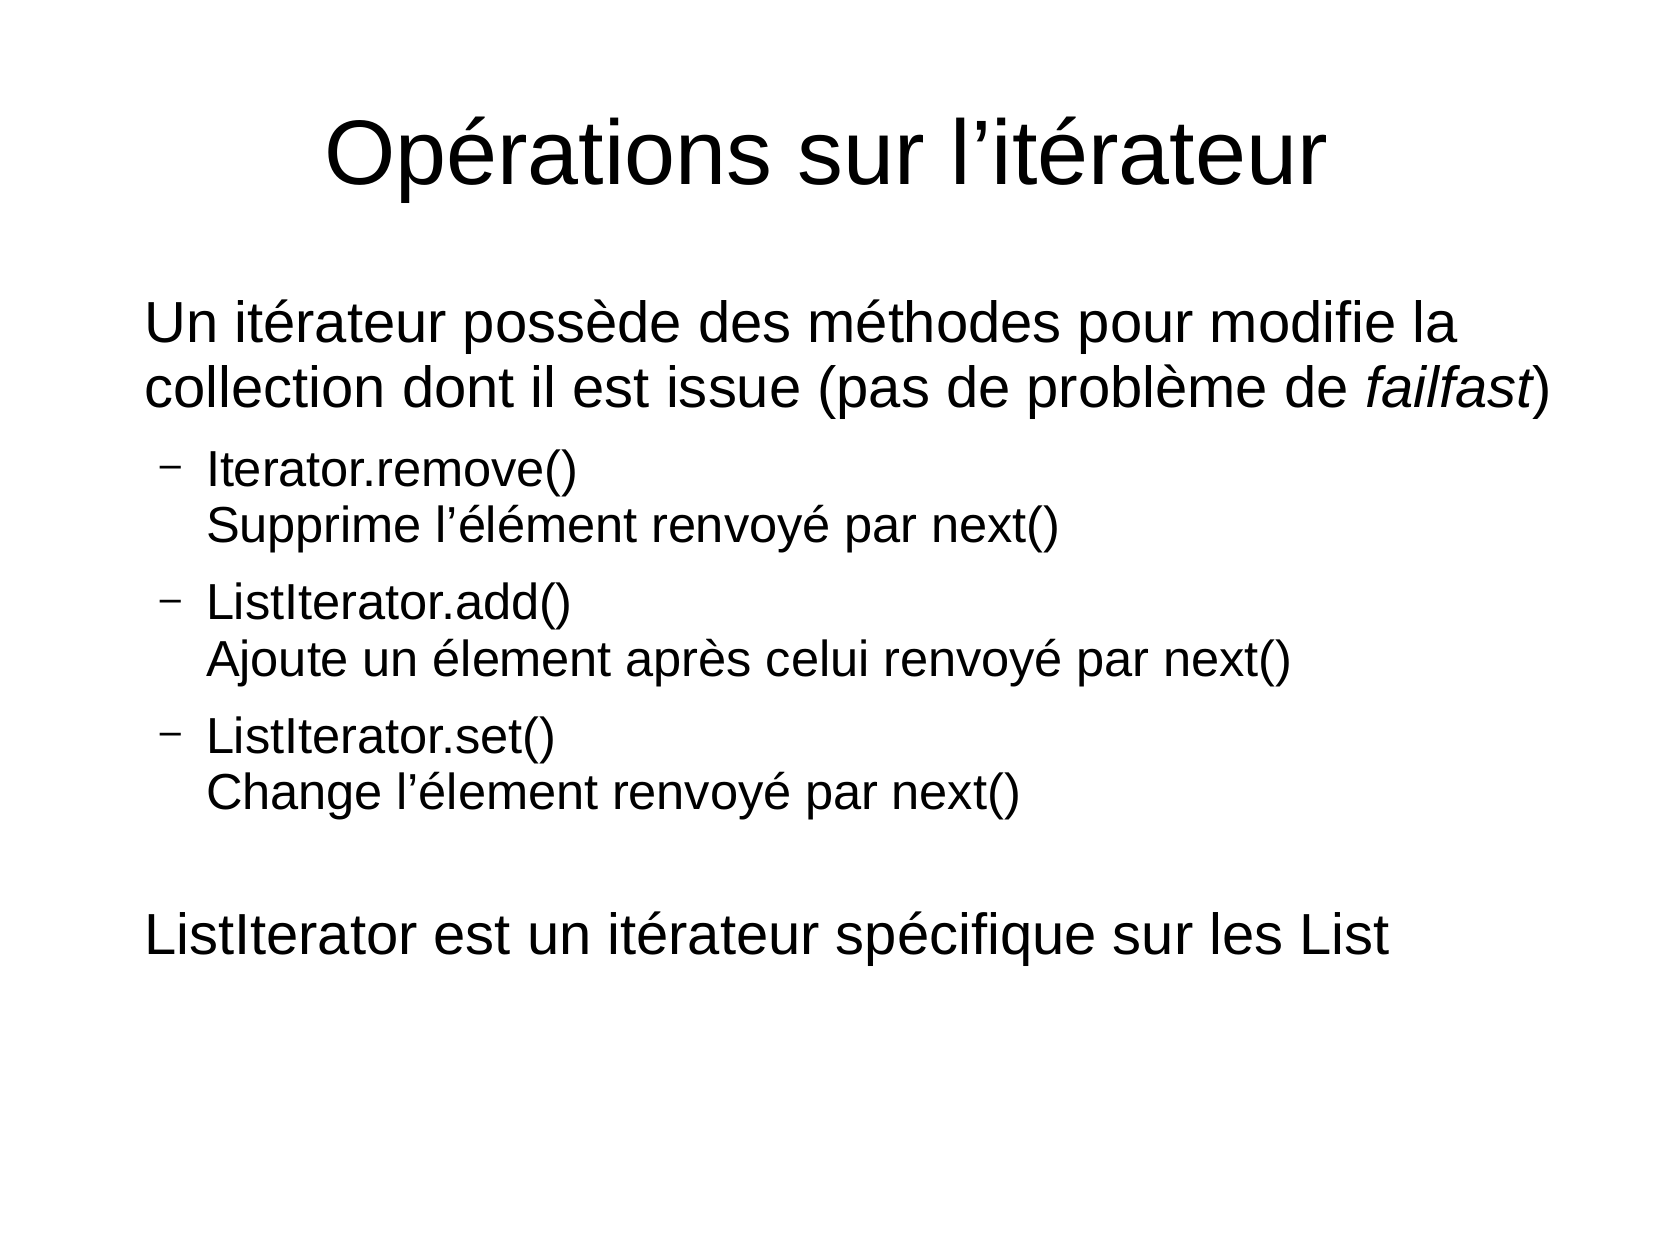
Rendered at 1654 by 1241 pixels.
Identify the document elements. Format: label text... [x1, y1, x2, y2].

list Un itérateur possède des méthodes pour modifie la collection dont il est issue (pas de problème de failfast) Iterator.remove() Supprime l’élément renvoyé par next() ListIterator.add() Ajoute un élement après celui renvoyé par next() ListIterator.set() Change l’élement renvoyé par next() ListIterator est un itérateur spécifique sur les List [82, 290, 1571, 1010]
title Opérations sur l’itérateur [82, 49, 1571, 257]
